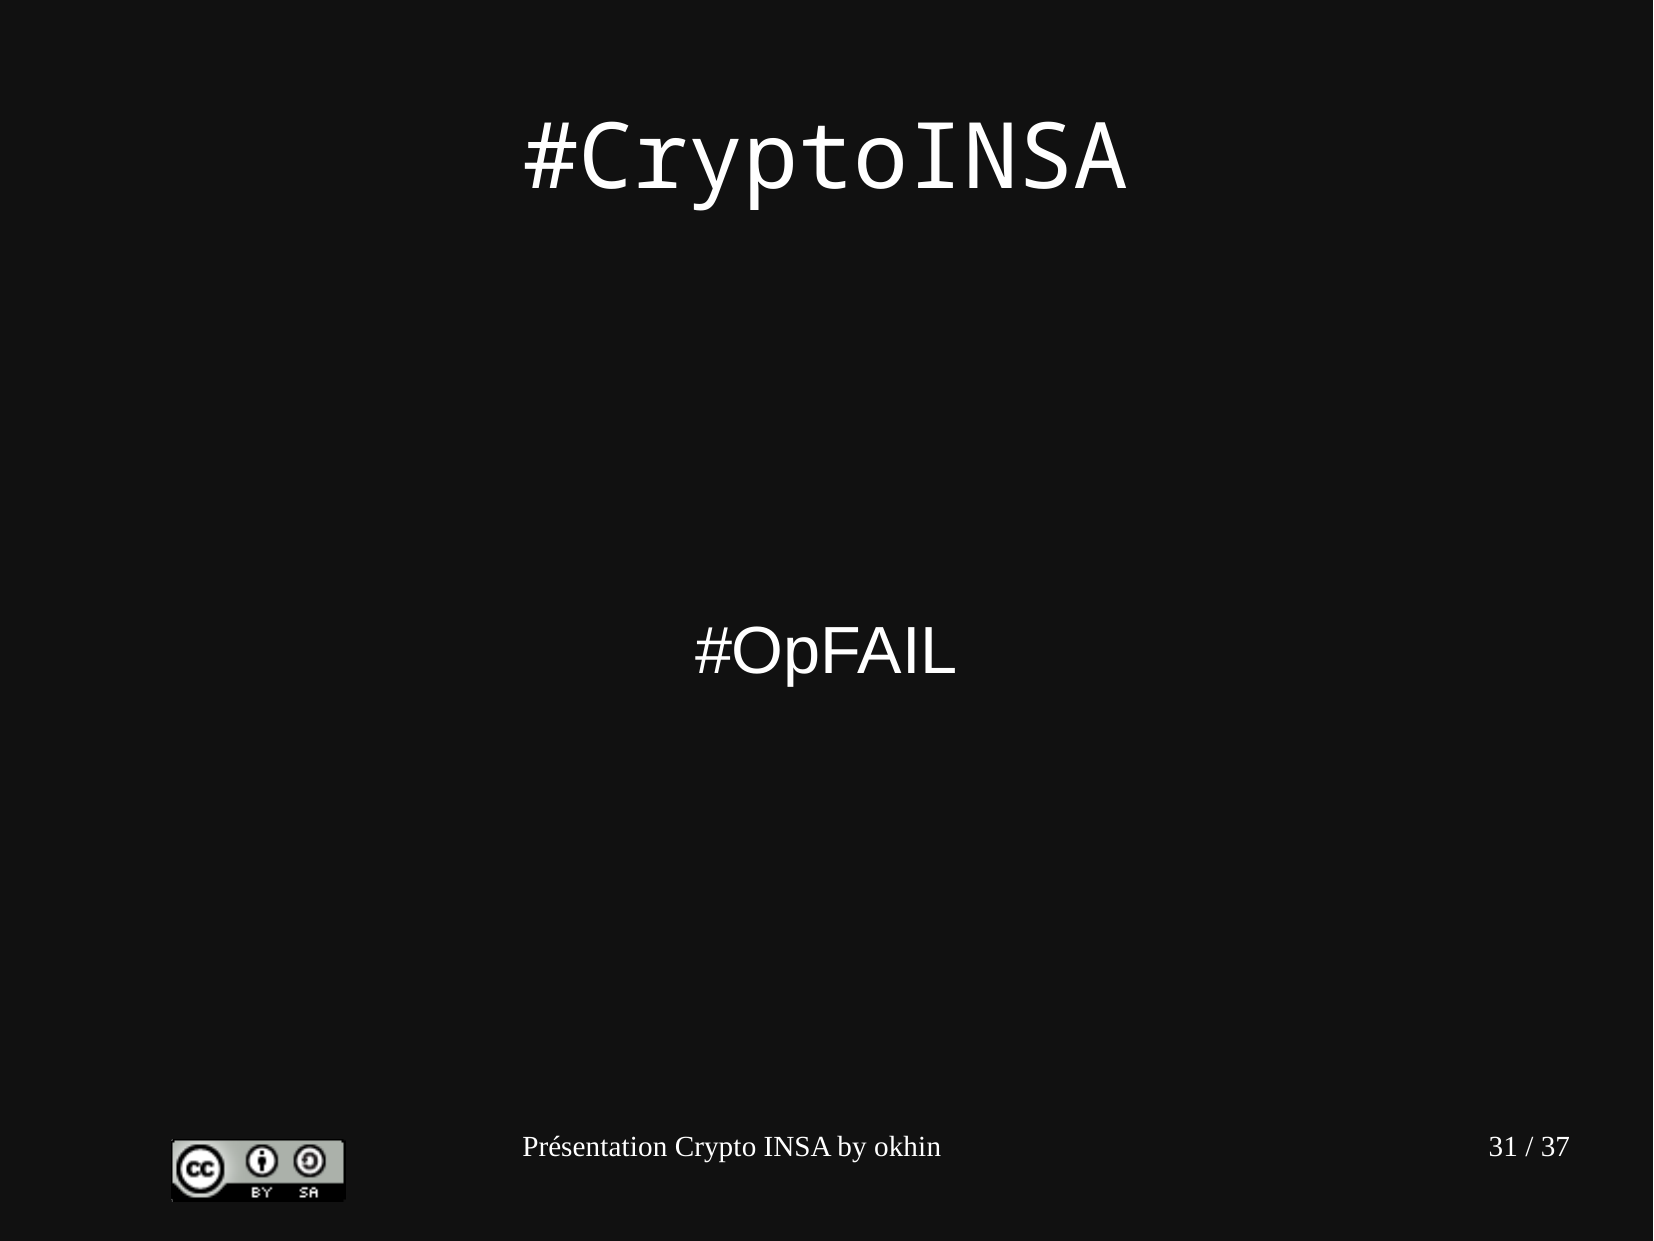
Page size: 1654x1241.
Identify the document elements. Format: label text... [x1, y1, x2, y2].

picture [171, 1139, 346, 1202]
subtitle #OpFAIL [82, 290, 1571, 1010]
title #CryptoINSA [82, 49, 1571, 257]
